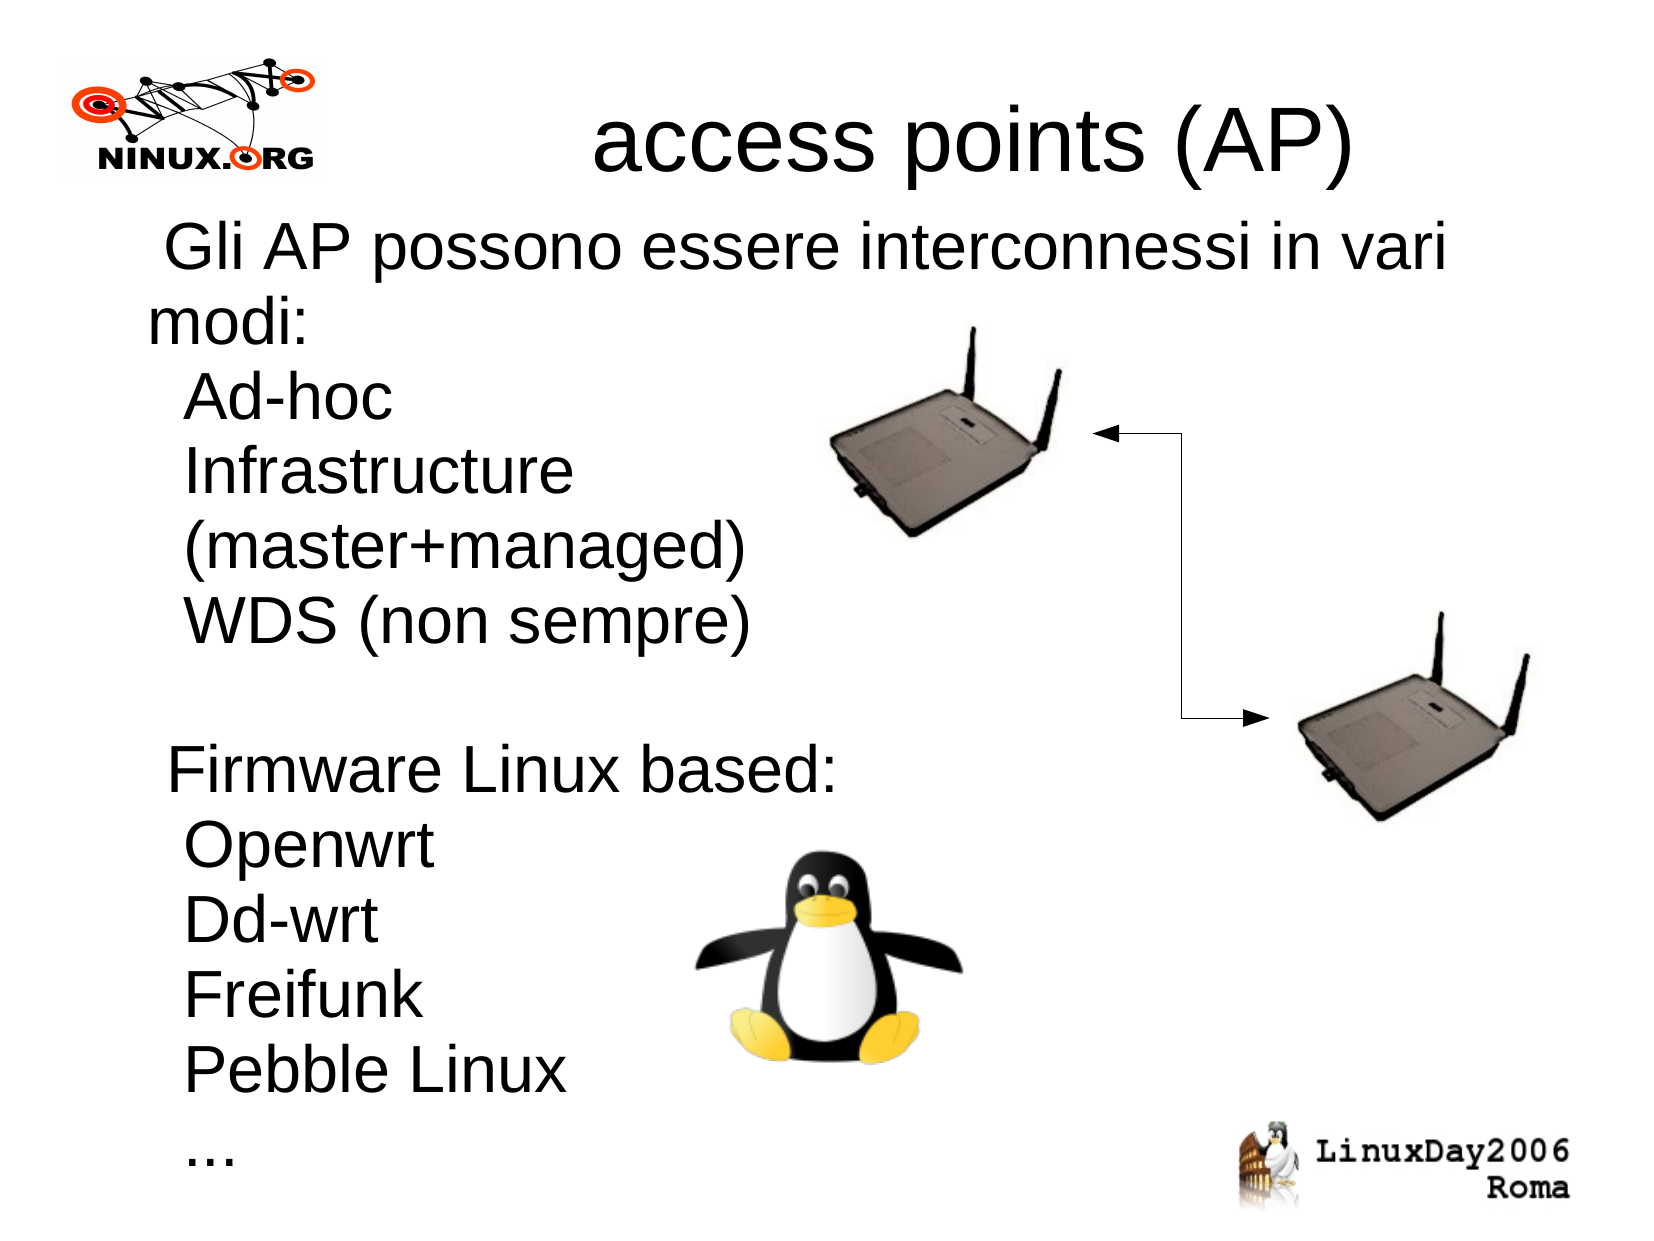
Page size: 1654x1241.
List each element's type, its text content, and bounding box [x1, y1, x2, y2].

picture [679, 826, 975, 1093]
picture [801, 324, 1093, 543]
picture [59, 58, 323, 178]
title access points (AP) [383, 43, 1565, 209]
picture [1269, 609, 1561, 827]
picture [1234, 1121, 1589, 1211]
subtitle Gli AP possono essere interconnessi in vari modi: Ad-hoc Infrastructure (master+managed) WDS (non sempre) Firmware Linux based: Openwrt Dd-wrt Freifunk Pebble Linux ... [147, 209, 1571, 1182]
